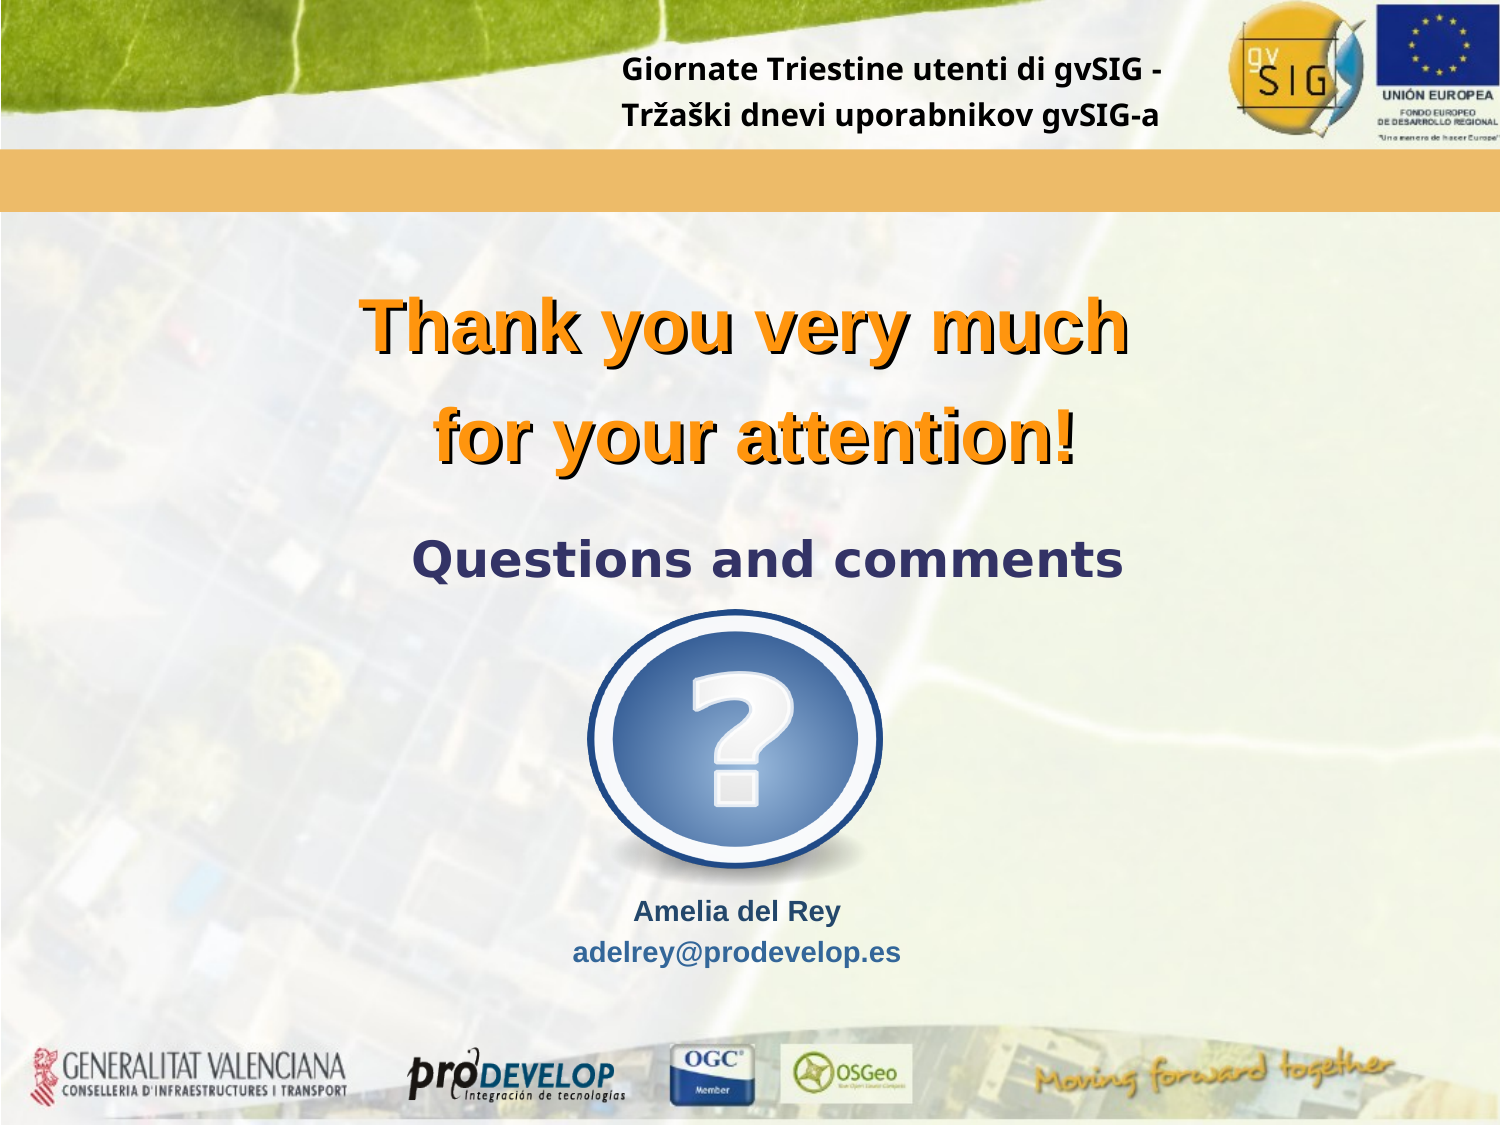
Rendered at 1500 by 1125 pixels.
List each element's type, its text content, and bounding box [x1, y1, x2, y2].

text_box Questions and comments [53, 532, 1500, 862]
text_box Thank you very much for your attention! [50, 279, 1439, 489]
picture [1, 0, 1500, 149]
text_box Amelia del Rey adelrey@prodevelop.es [547, 889, 928, 977]
picture [1, 212, 1500, 1125]
